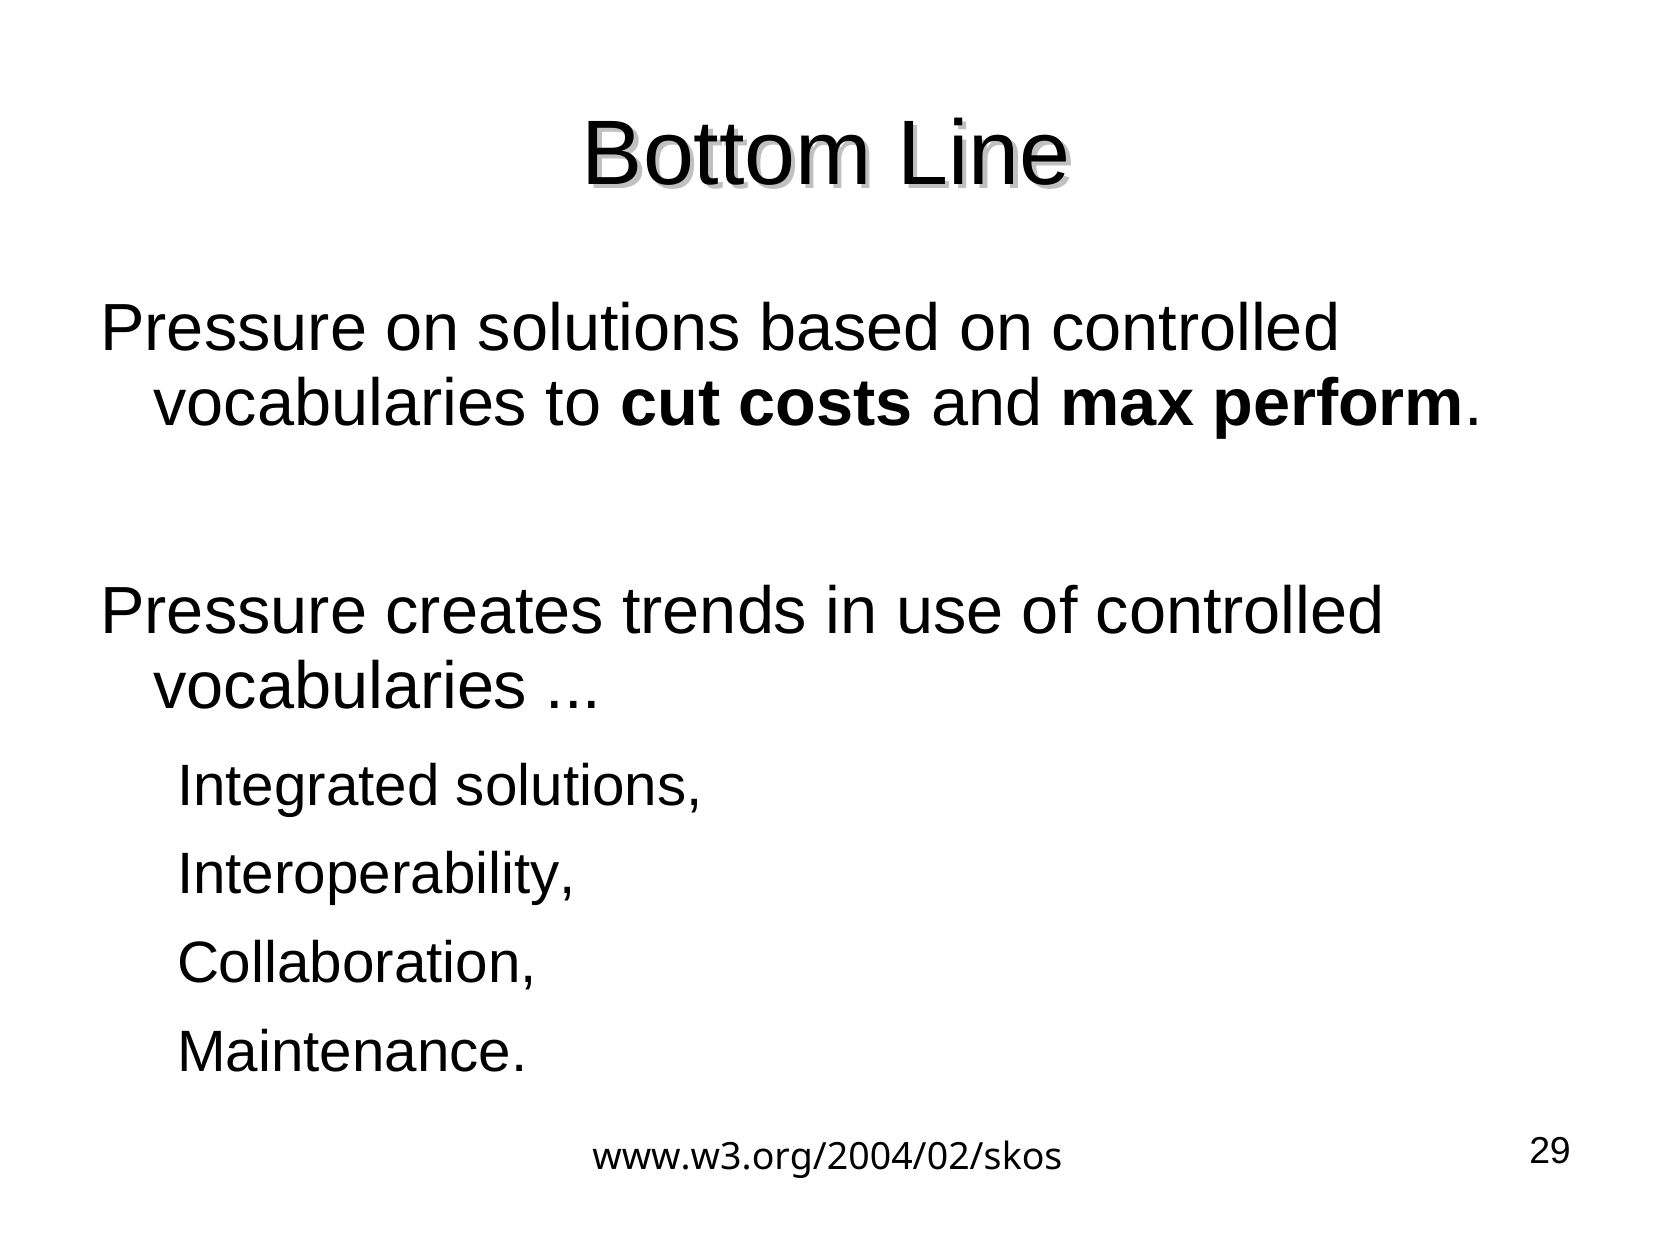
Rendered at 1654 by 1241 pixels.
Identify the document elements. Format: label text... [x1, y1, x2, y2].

list Pressure on solutions based on controlled vocabularies to cut costs and max perform. Pressure creates trends in use of controlled vocabularies ... Integrated solutions, Interoperability, Collaboration, Maintenance. [82, 290, 1571, 1109]
title Bottom Line [82, 49, 1571, 257]
